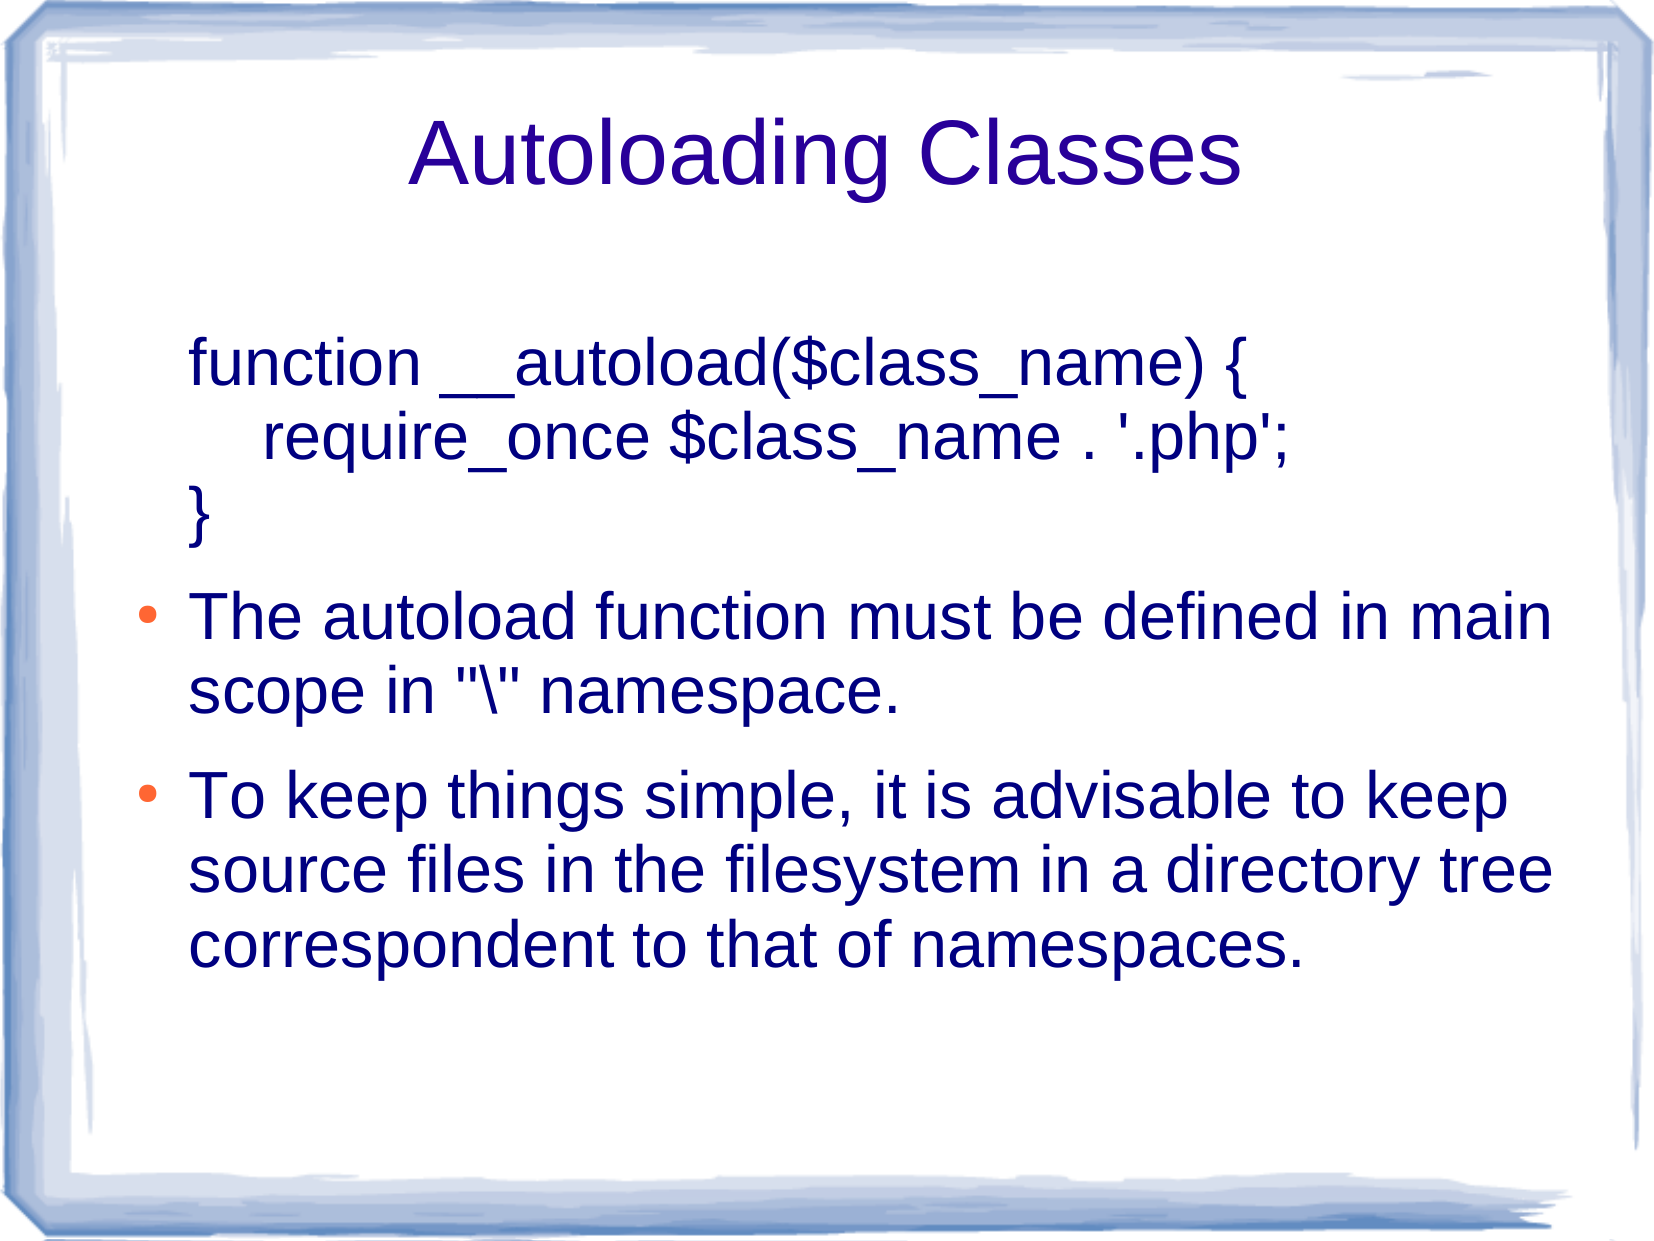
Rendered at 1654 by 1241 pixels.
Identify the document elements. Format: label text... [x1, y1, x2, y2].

list function __autoload($class_name) { require_once $class_name . '.php'; } The autoload function must be defined in main scope in "\" namespace. To keep things simple, it is advisable to keep source files in the filesystem in a directory tree correspondent to that of namespaces. [118, 324, 1571, 1144]
picture [0, 0, 1654, 1241]
title Autoloading Classes [82, 49, 1571, 257]
